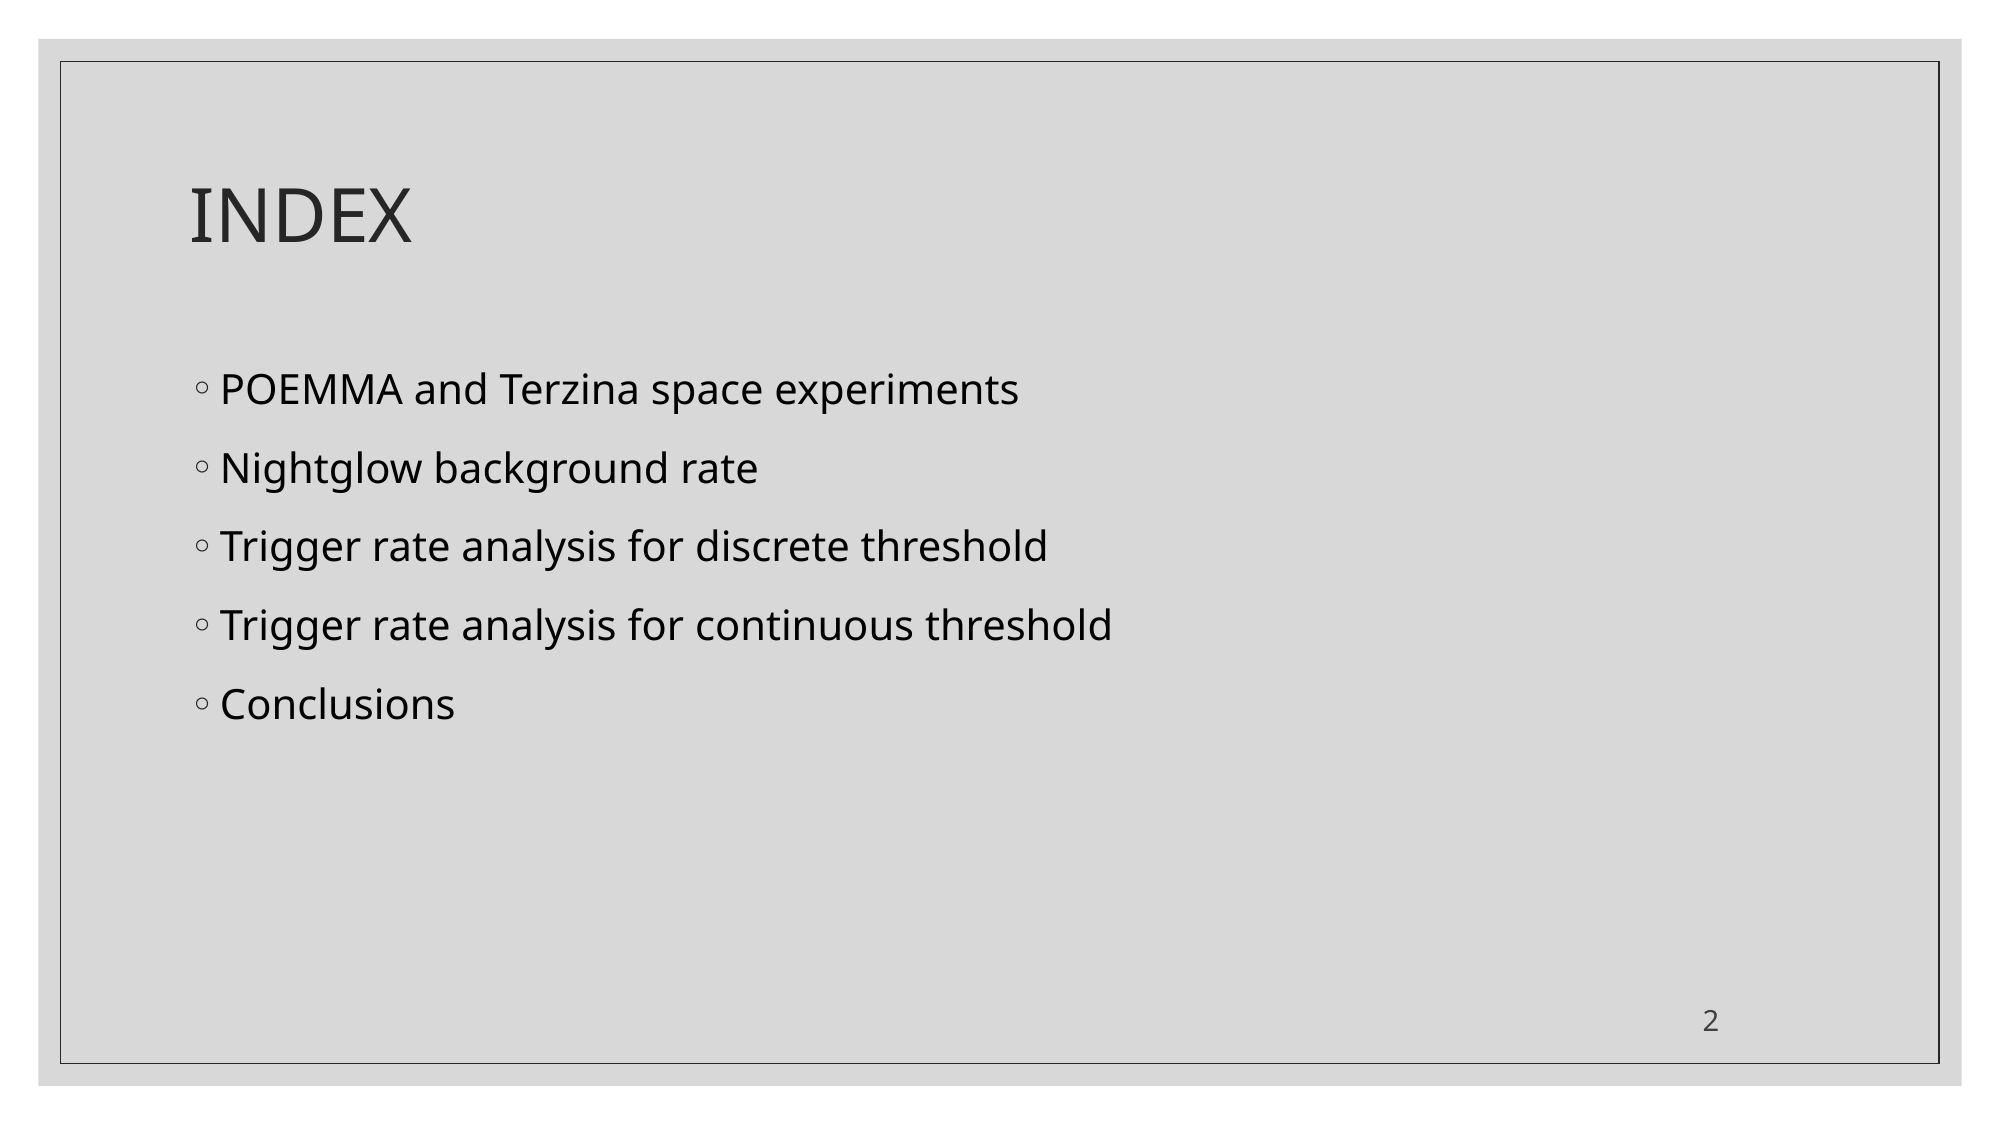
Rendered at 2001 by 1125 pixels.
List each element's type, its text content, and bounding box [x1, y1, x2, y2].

title INDEX [174, 105, 1825, 331]
text_box [1687, 990, 1825, 1051]
list POEMMA and Terzina space experiments Nightglow background rate Trigger rate analysis for discrete threshold Trigger rate analysis for continuous threshold Conclusions [174, 345, 1825, 977]
